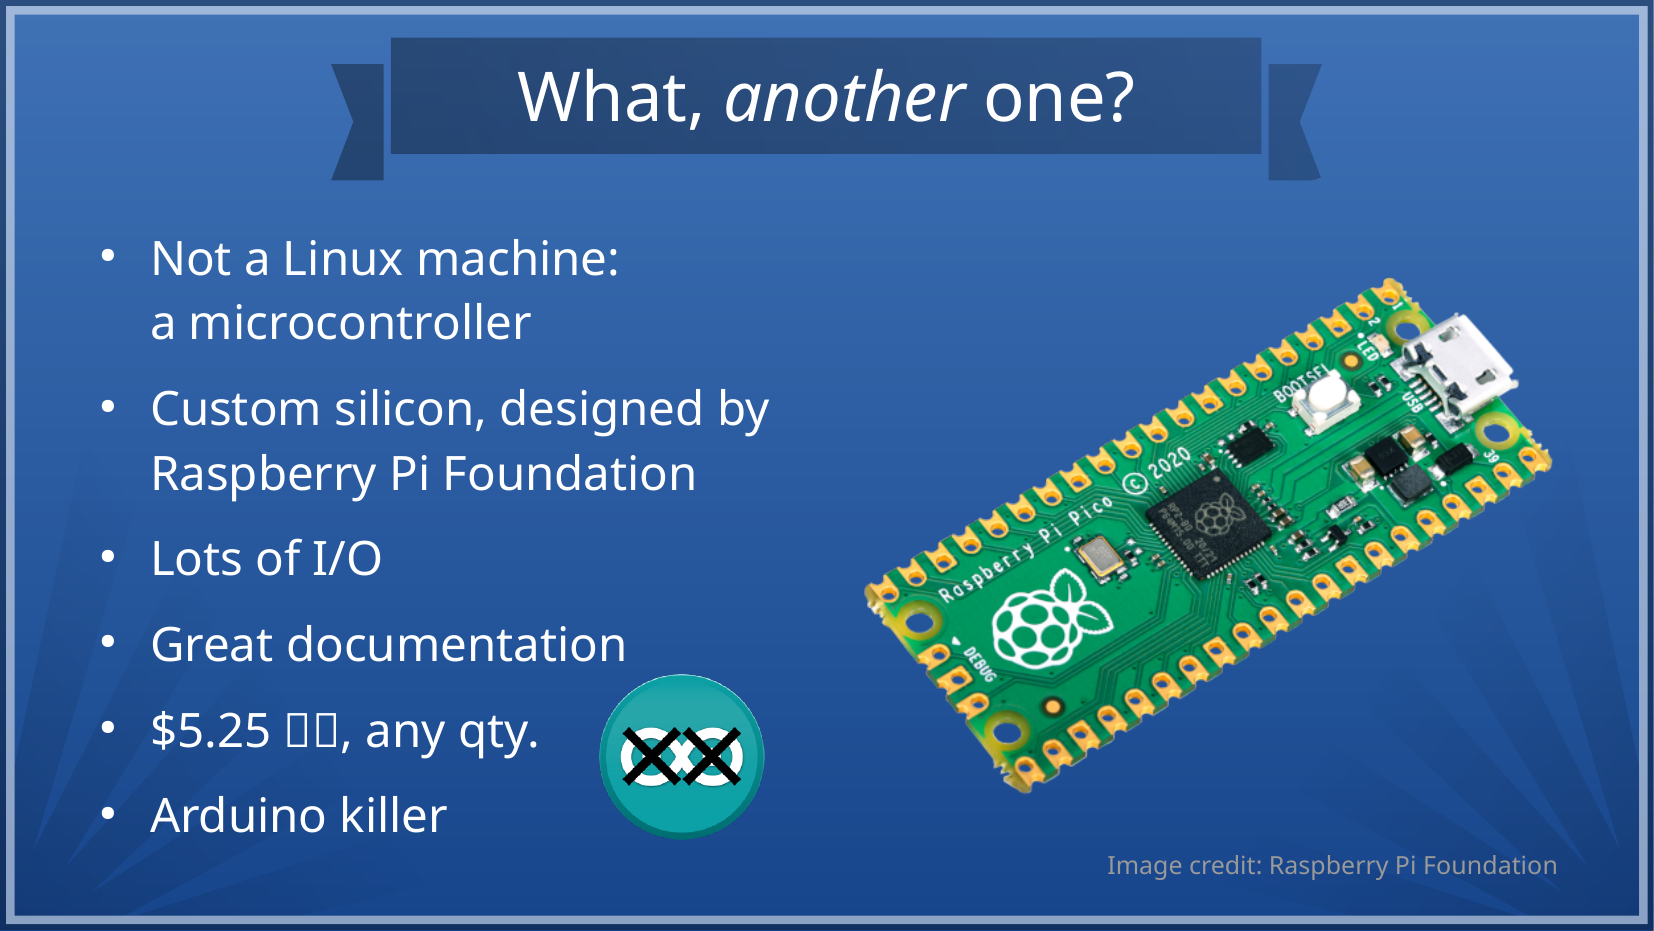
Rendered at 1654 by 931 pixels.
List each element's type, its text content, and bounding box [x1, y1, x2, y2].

list Not a Linux machine: a microcontroller Custom silicon, designed by Raspberry Pi Foundation Lots of I/O Great documentation $5.25 🇨🇦, any qty. Arduino killer [82, 224, 809, 848]
text_box Image credit: Raspberry Pi Foundation [1092, 840, 1581, 886]
title What, another one? [389, 35, 1264, 154]
picture [590, 665, 773, 848]
picture [845, 263, 1572, 809]
